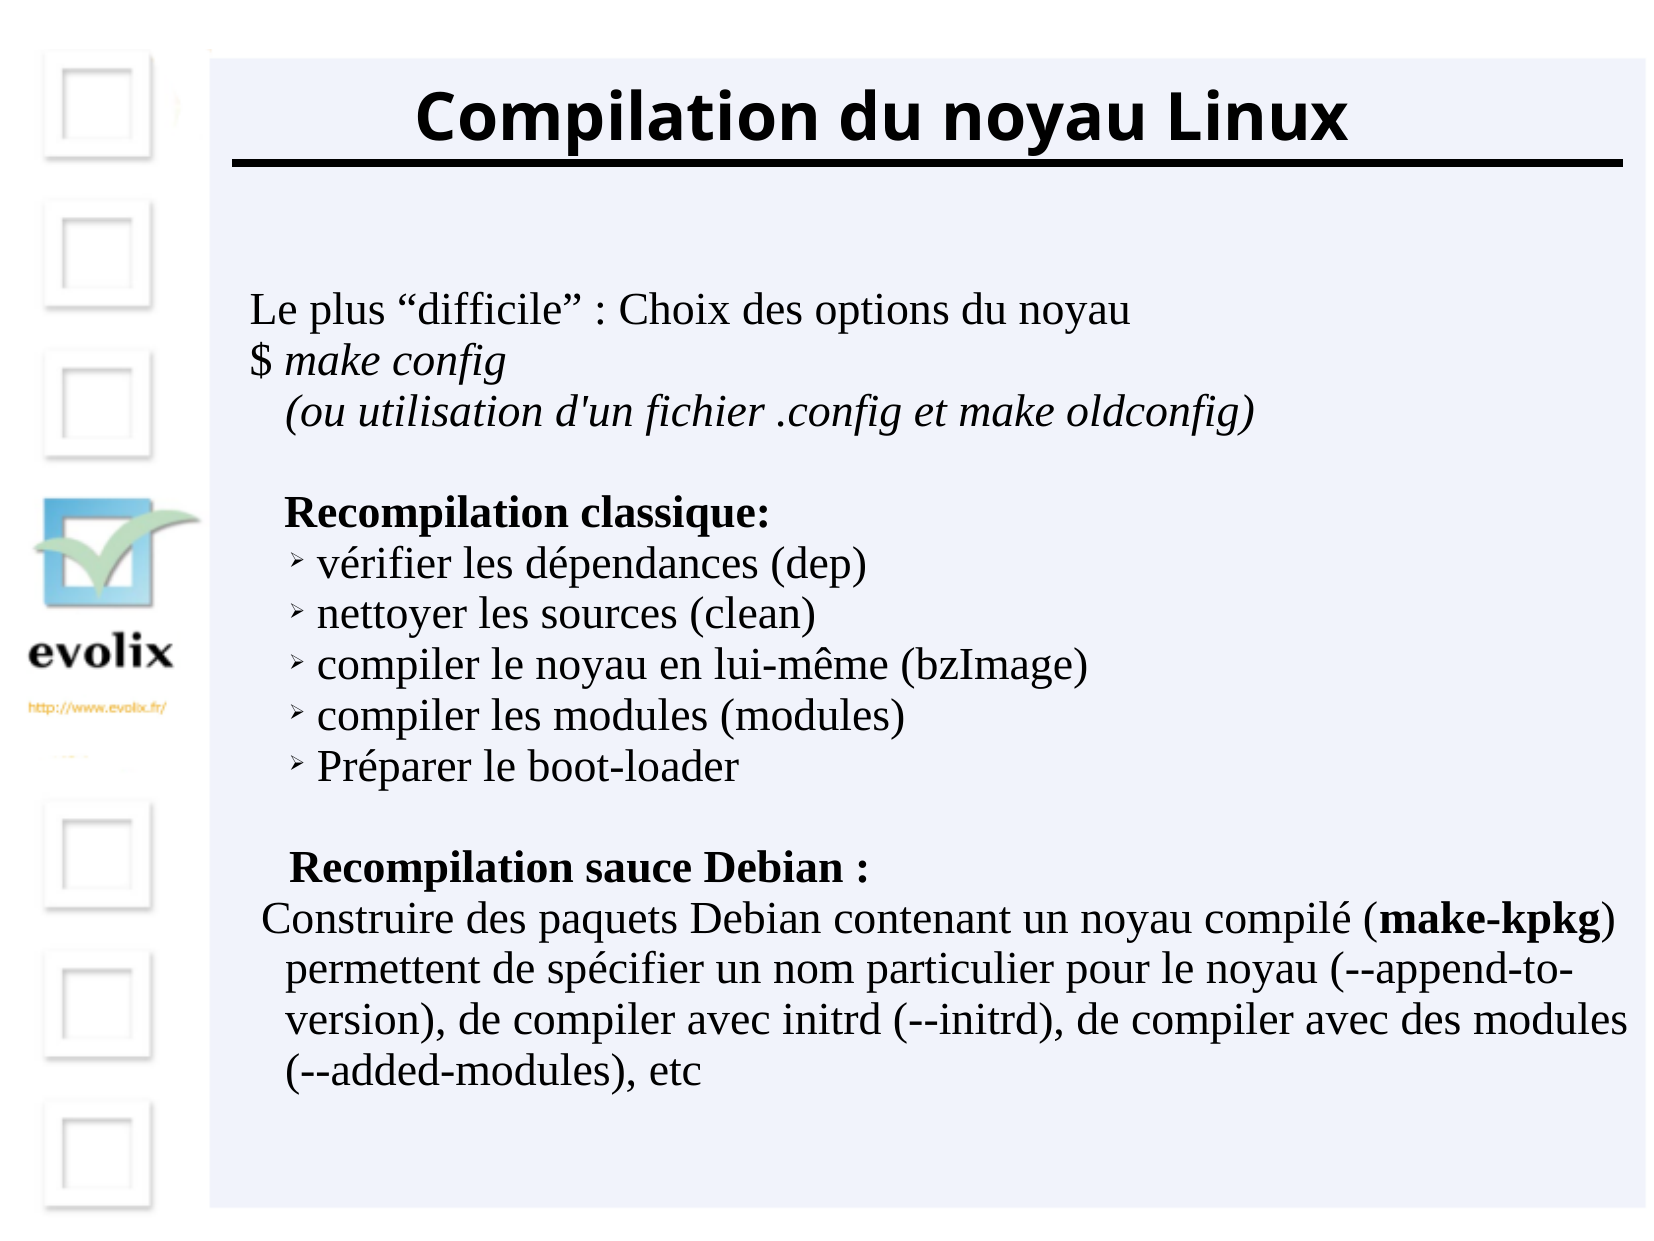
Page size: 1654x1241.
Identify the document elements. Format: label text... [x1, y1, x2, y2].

subtitle Le plus “difficile” : Choix des options du noyau $ make config (ou utilisation d'un fichier .config et make oldconfig) Recompilation classique: vérifier les dépendances (dep) nettoyer les sources (clean) compiler le noyau en lui-même (bzImage) compiler les modules (modules) Préparer le boot-loader Recompilation sauce Debian : Construire des paquets Debian contenant un noyau compilé (make-kpkg) permettent de spécifier un nom particulier pour le noyau (--append-to-version), de compiler avec initrd (--initrd), de compiler avec des modules (--added-modules), etc [214, 220, 1639, 1159]
title Compilation du noyau Linux [346, 23, 1418, 205]
picture [0, 49, 1654, 1218]
